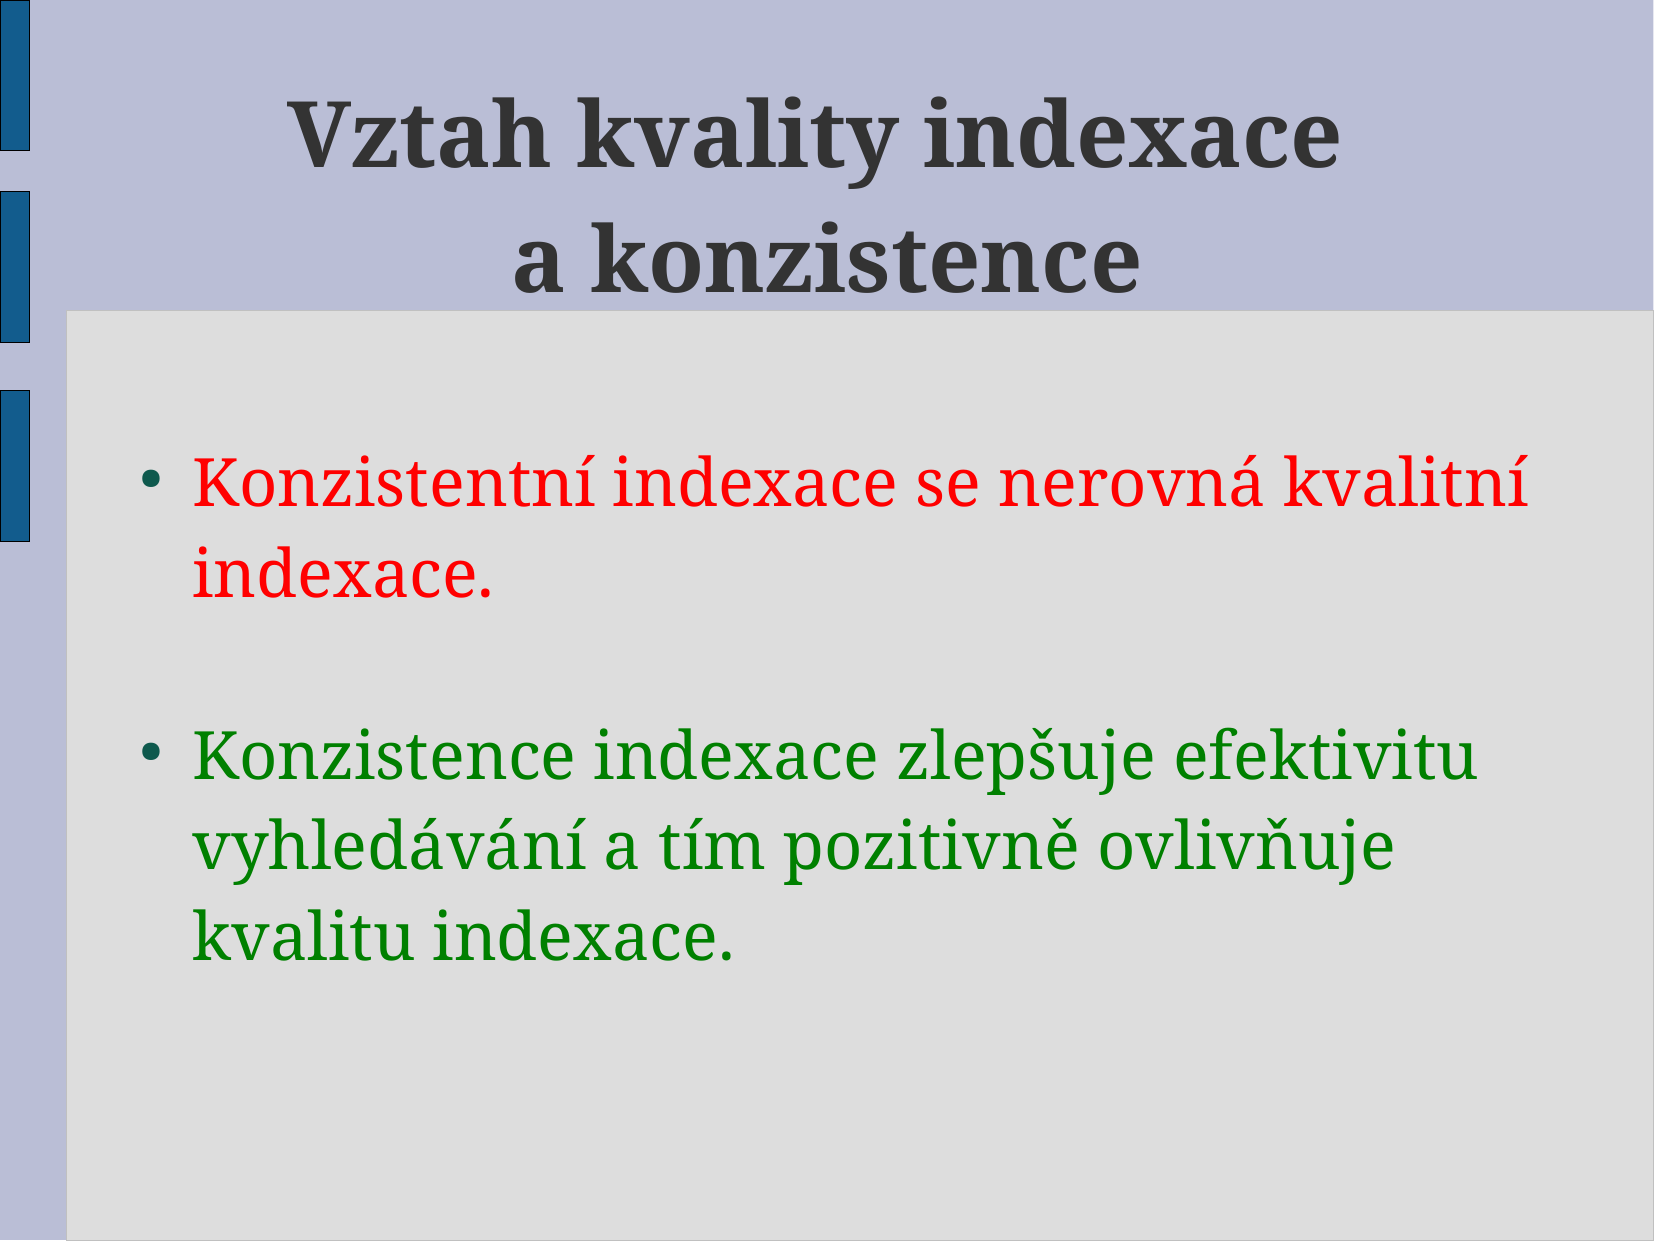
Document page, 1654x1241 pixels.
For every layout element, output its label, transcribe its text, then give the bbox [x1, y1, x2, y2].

title Vztah kvality indexace a konzistence [121, 90, 1534, 299]
list Konzistentní indexace se nerovná kvalitní indexace. Konzistence indexace zlepšuje efektivitu vyhledávání a tím pozitivně ovlivňuje kvalitu indexace. [121, 344, 1534, 1112]
